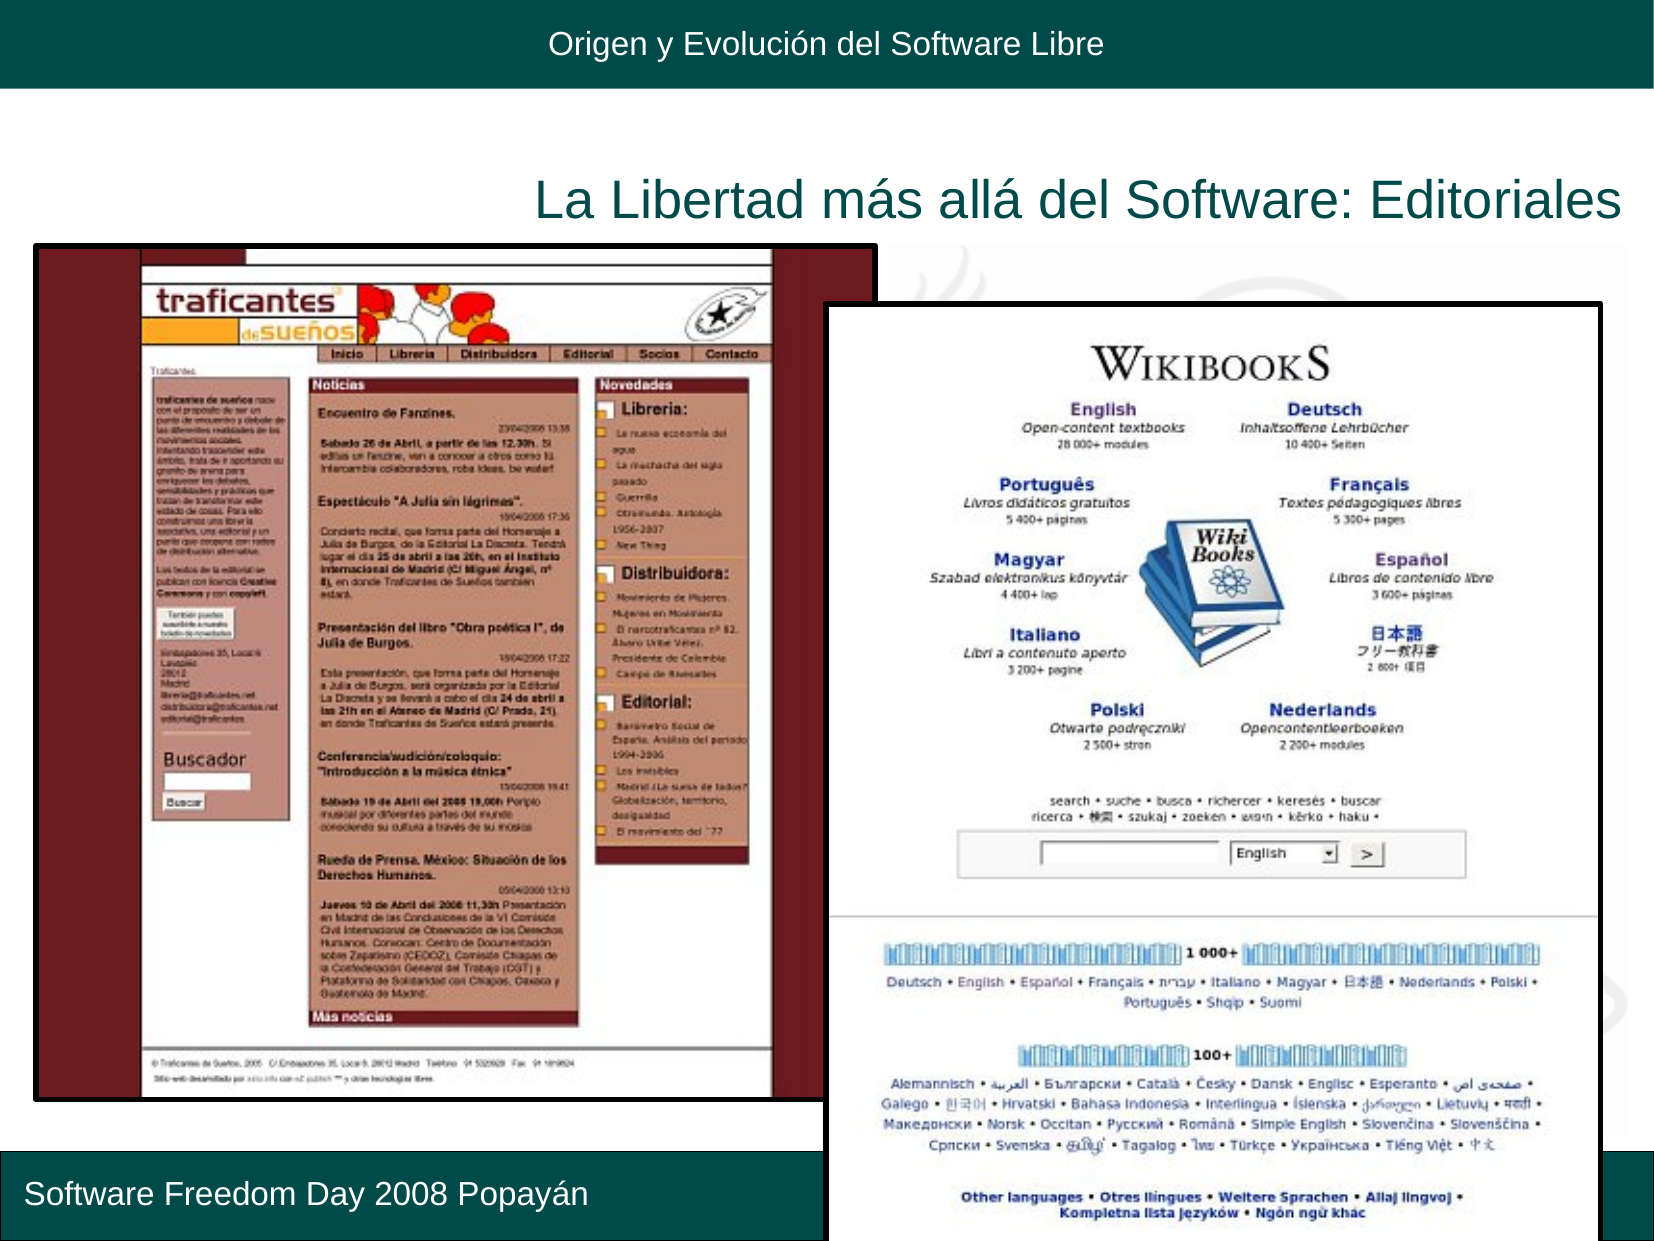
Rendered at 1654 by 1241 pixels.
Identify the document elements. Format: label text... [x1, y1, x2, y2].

title La Libertad más allá del Software: Editoriales [147, 147, 1625, 252]
picture [828, 306, 1598, 1241]
picture [887, 244, 1628, 1137]
picture [38, 248, 873, 1097]
